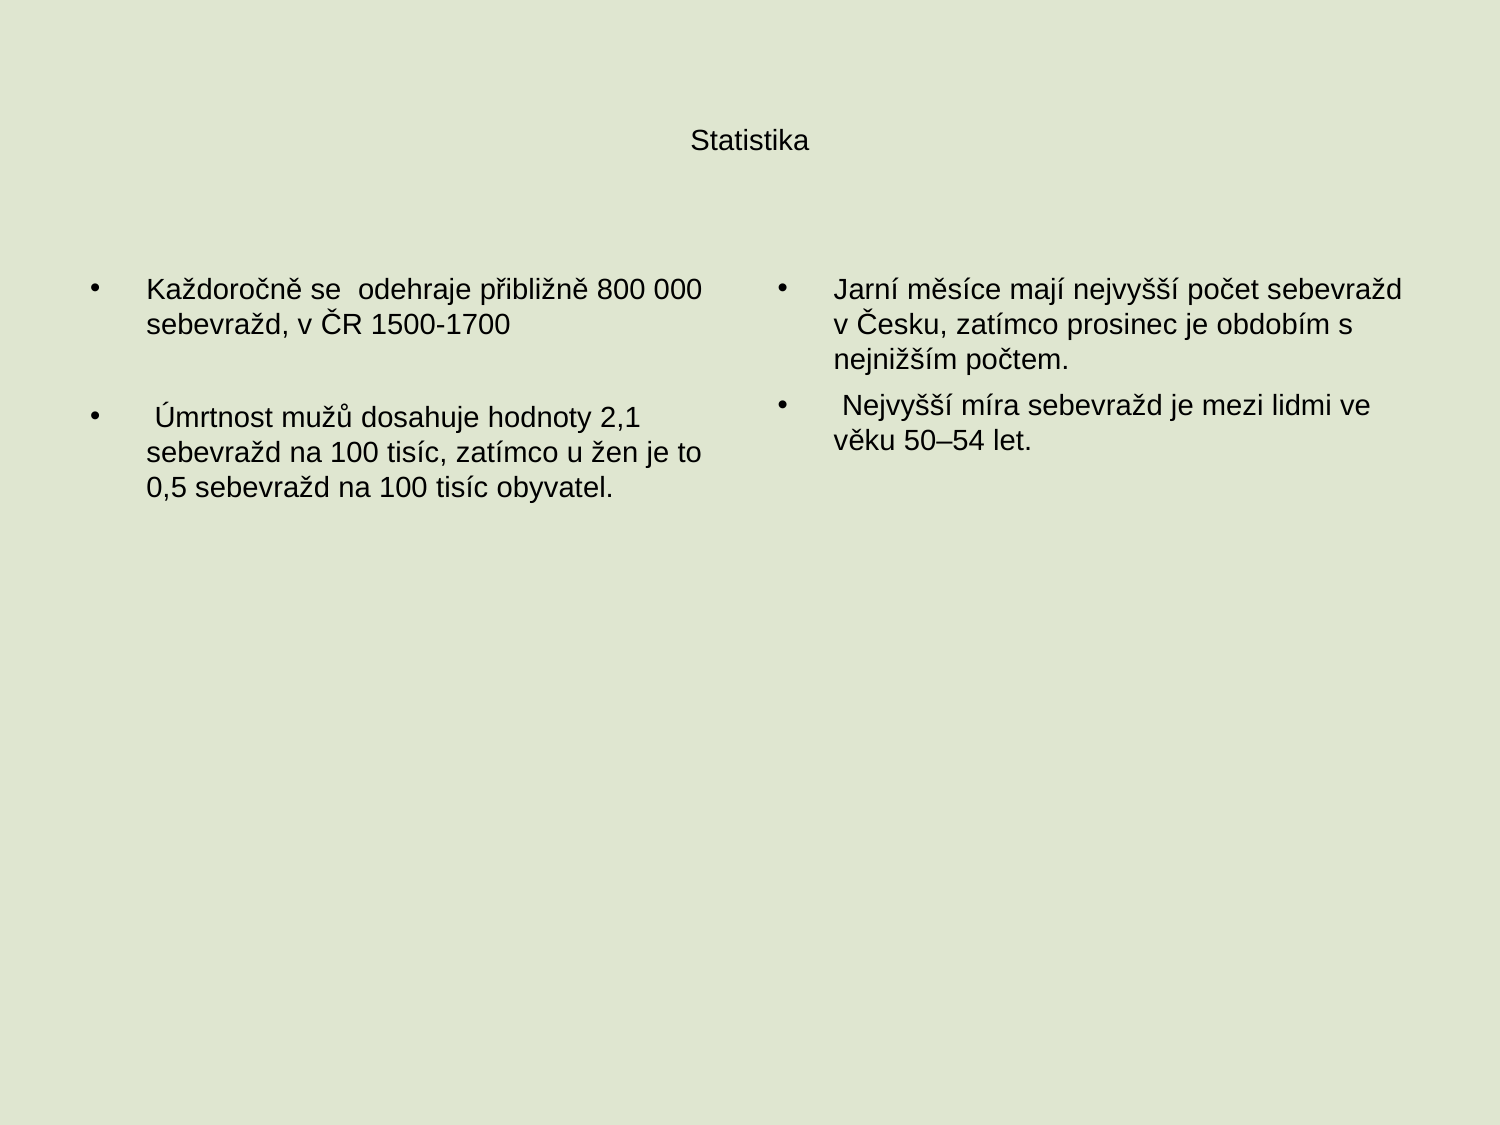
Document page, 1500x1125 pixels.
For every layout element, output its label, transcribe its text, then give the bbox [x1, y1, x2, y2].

list Jarní měsíce mají nejvyšší počet sebevražd v Česku, zatímco prosinec je obdobím s nejnižším počtem. Nejvyšší míra sebevražd je mezi lidmi ve věku 50–54 let. [762, 262, 1425, 1005]
title Statistika [75, 45, 1425, 233]
list Každoročně se odehraje přibližně 800 000 sebevražd, v ČR 1500-1700 Úmrtnost mužů dosahuje hodnoty 2,1 sebevražd na 100 tisíc, zatímco u žen je to 0,5 sebevražd na 100 tisíc obyvatel. [75, 262, 738, 1005]
